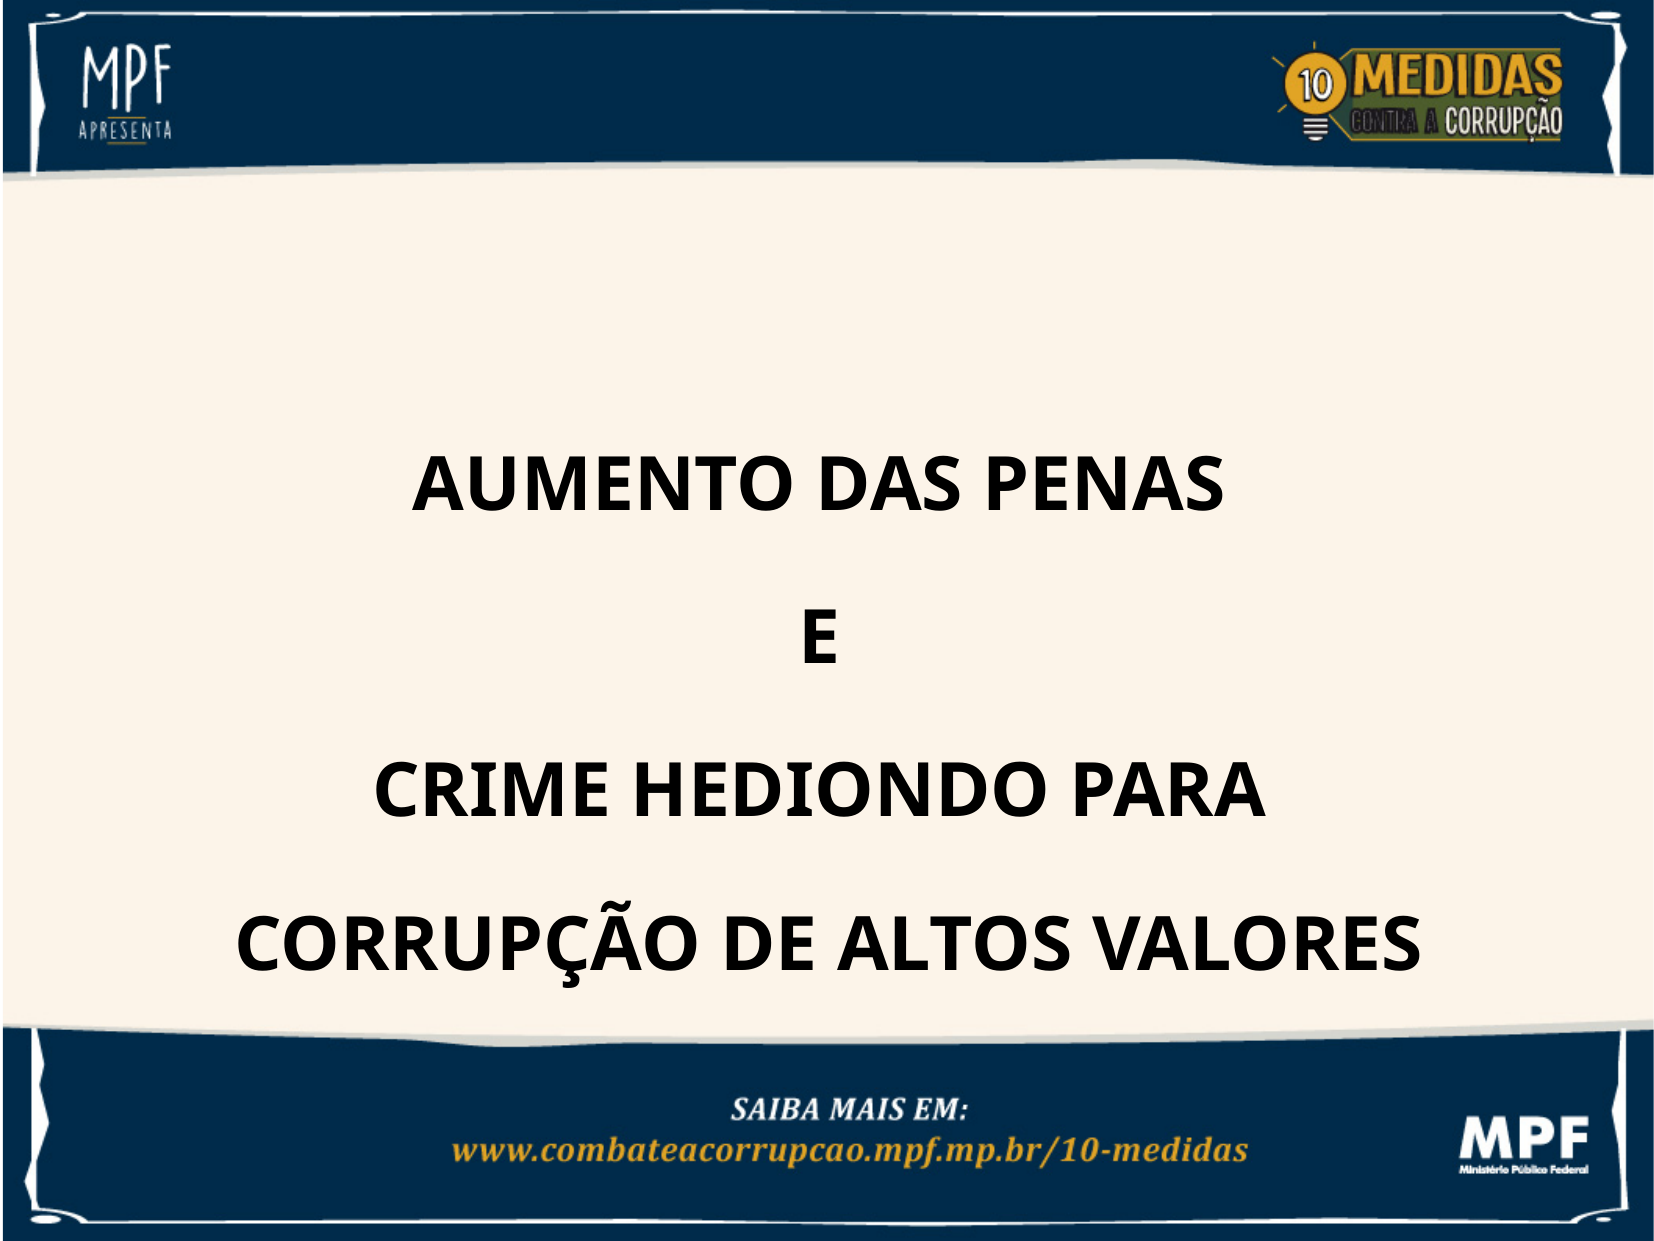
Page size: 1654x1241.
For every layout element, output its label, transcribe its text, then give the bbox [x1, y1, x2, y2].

picture [2, 0, 1654, 1241]
text_box AUMENTO DAS PENAS E CRIME HEDIONDO PARA CORRUPÇÃO DE ALTOS VALORES [33, 371, 1625, 869]
